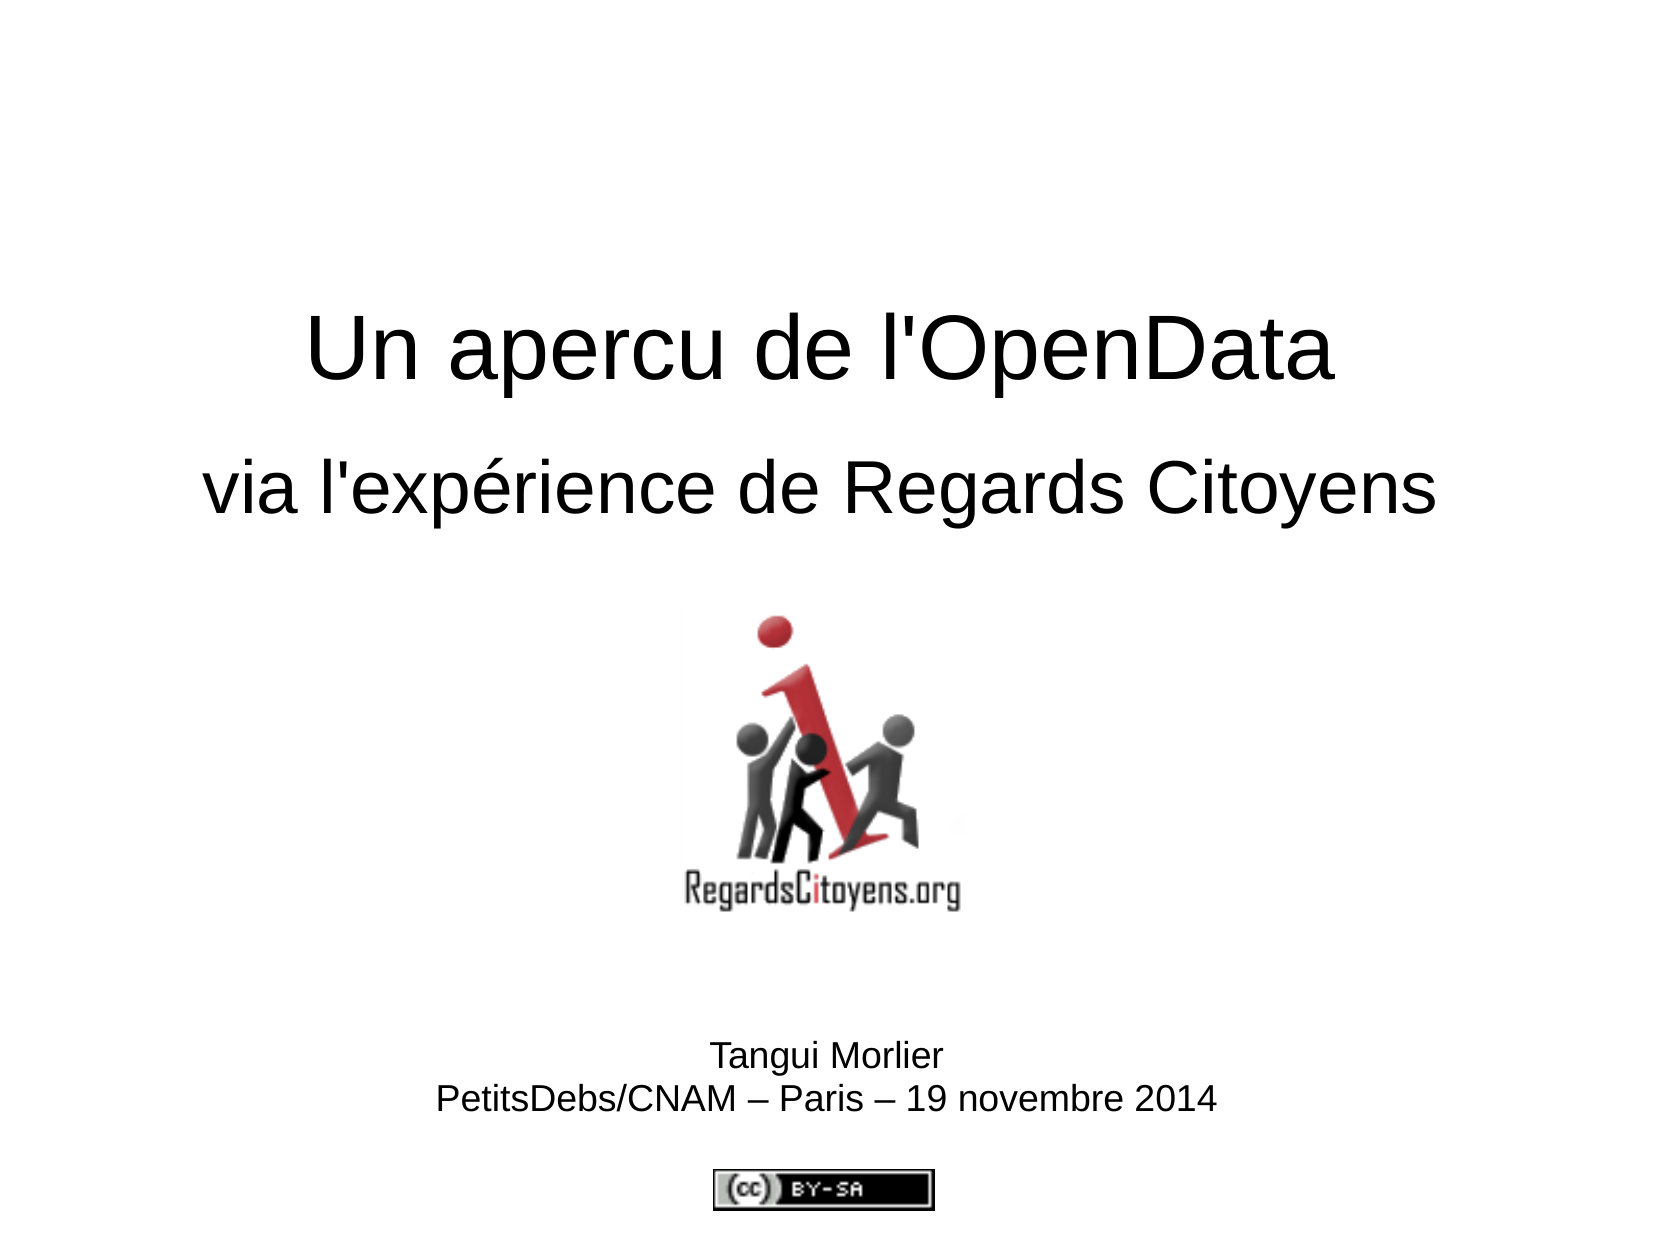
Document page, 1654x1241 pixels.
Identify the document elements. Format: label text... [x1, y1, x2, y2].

text_box Tangui Morlier PetitsDebs/CNAM – Paris – 19 novembre 2014 [0, 1027, 1654, 1127]
picture [679, 602, 967, 916]
picture [713, 1169, 935, 1211]
title Un apercu de l'OpenData via l'expérience de Regards Citoyens [76, 142, 1565, 530]
